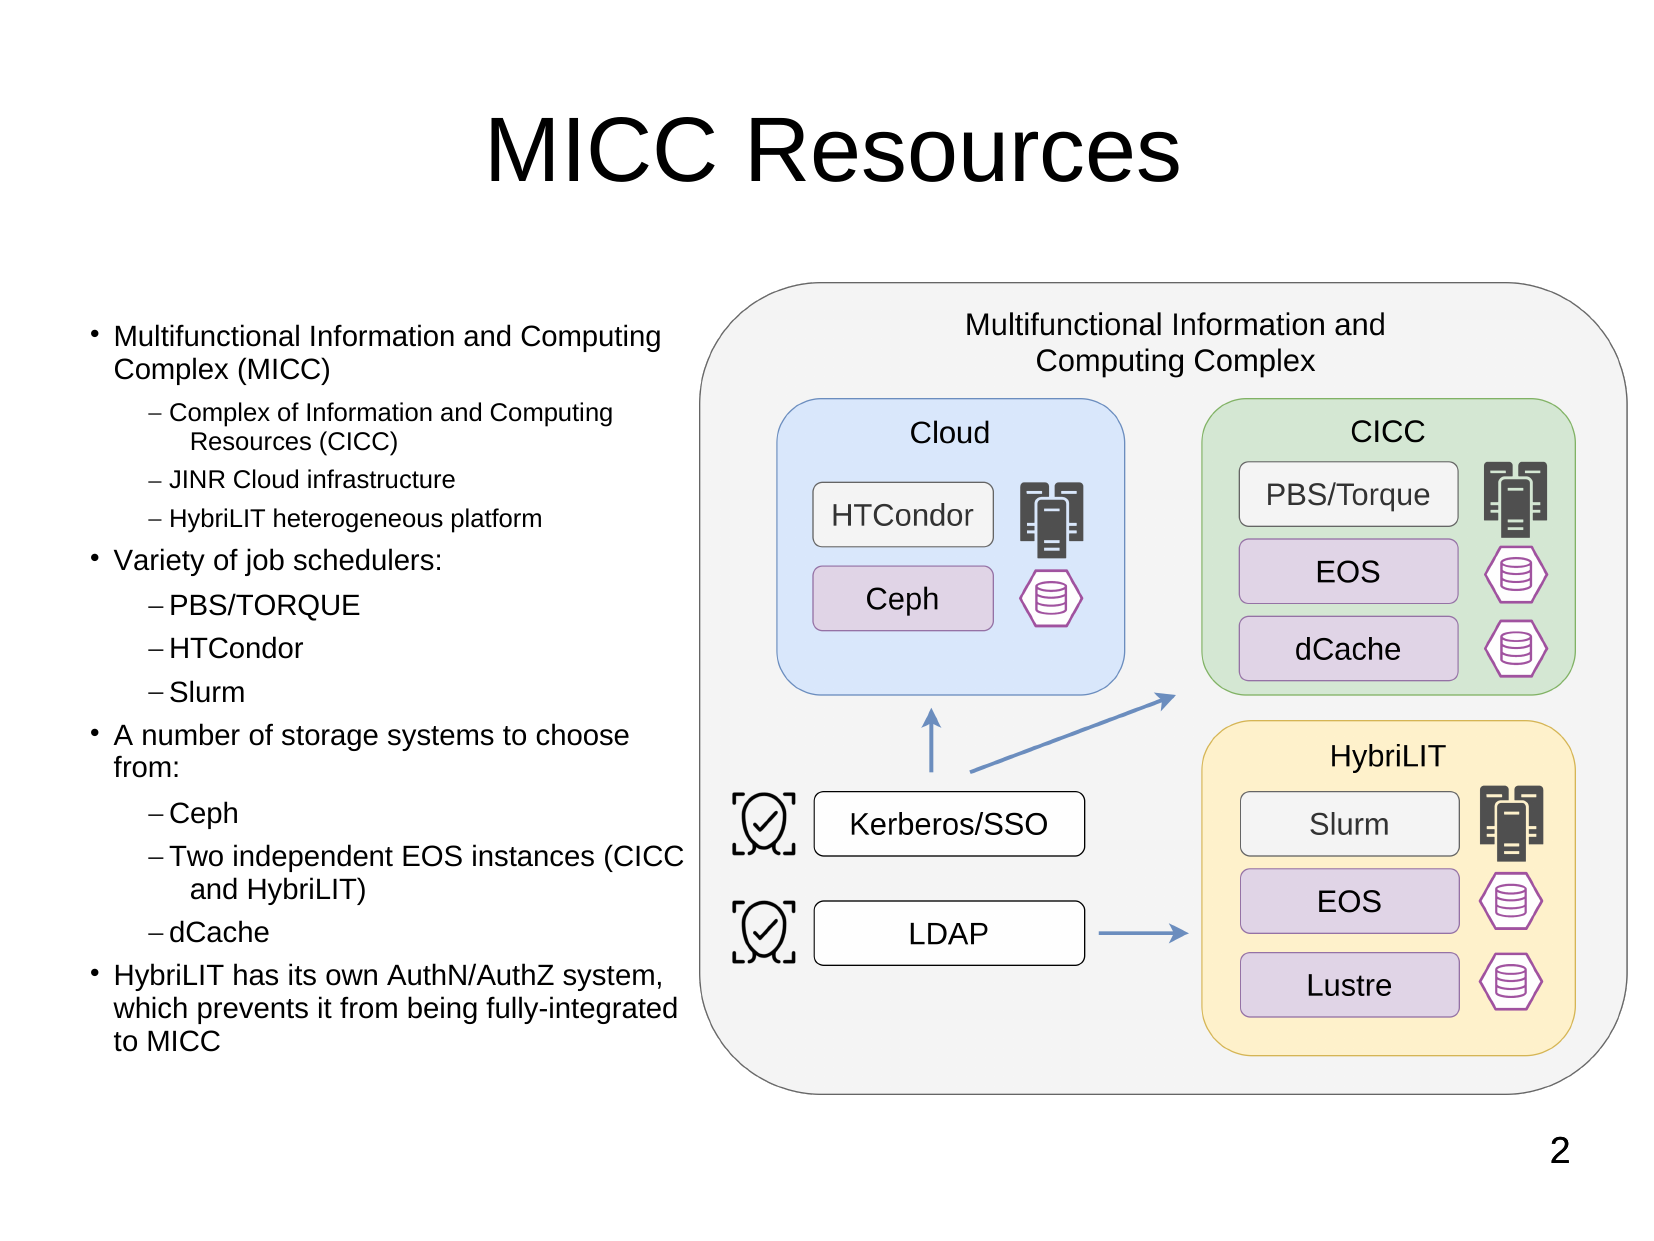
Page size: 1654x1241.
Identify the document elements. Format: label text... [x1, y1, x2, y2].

picture [673, 282, 1654, 1105]
list Multifunctional Information and Computing Complex (MICC) Complex of Information and Computing Resources (CICC) JINR Cloud infrastructure HybriLIT heterogeneous platform Variety of job schedulers: PBS/TORQUE HTCondor Slurm A number of storage systems to choose from: Ceph Two independent EOS instances (CICC and HybriLIT) dCache HybriLIT has its own AuthN/AuthZ system, which prevents it from being fully-integrated to MICC [82, 315, 673, 1066]
title MICC Resources [90, 44, 1579, 252]
text_box <номер> [1185, 1129, 1571, 1215]
